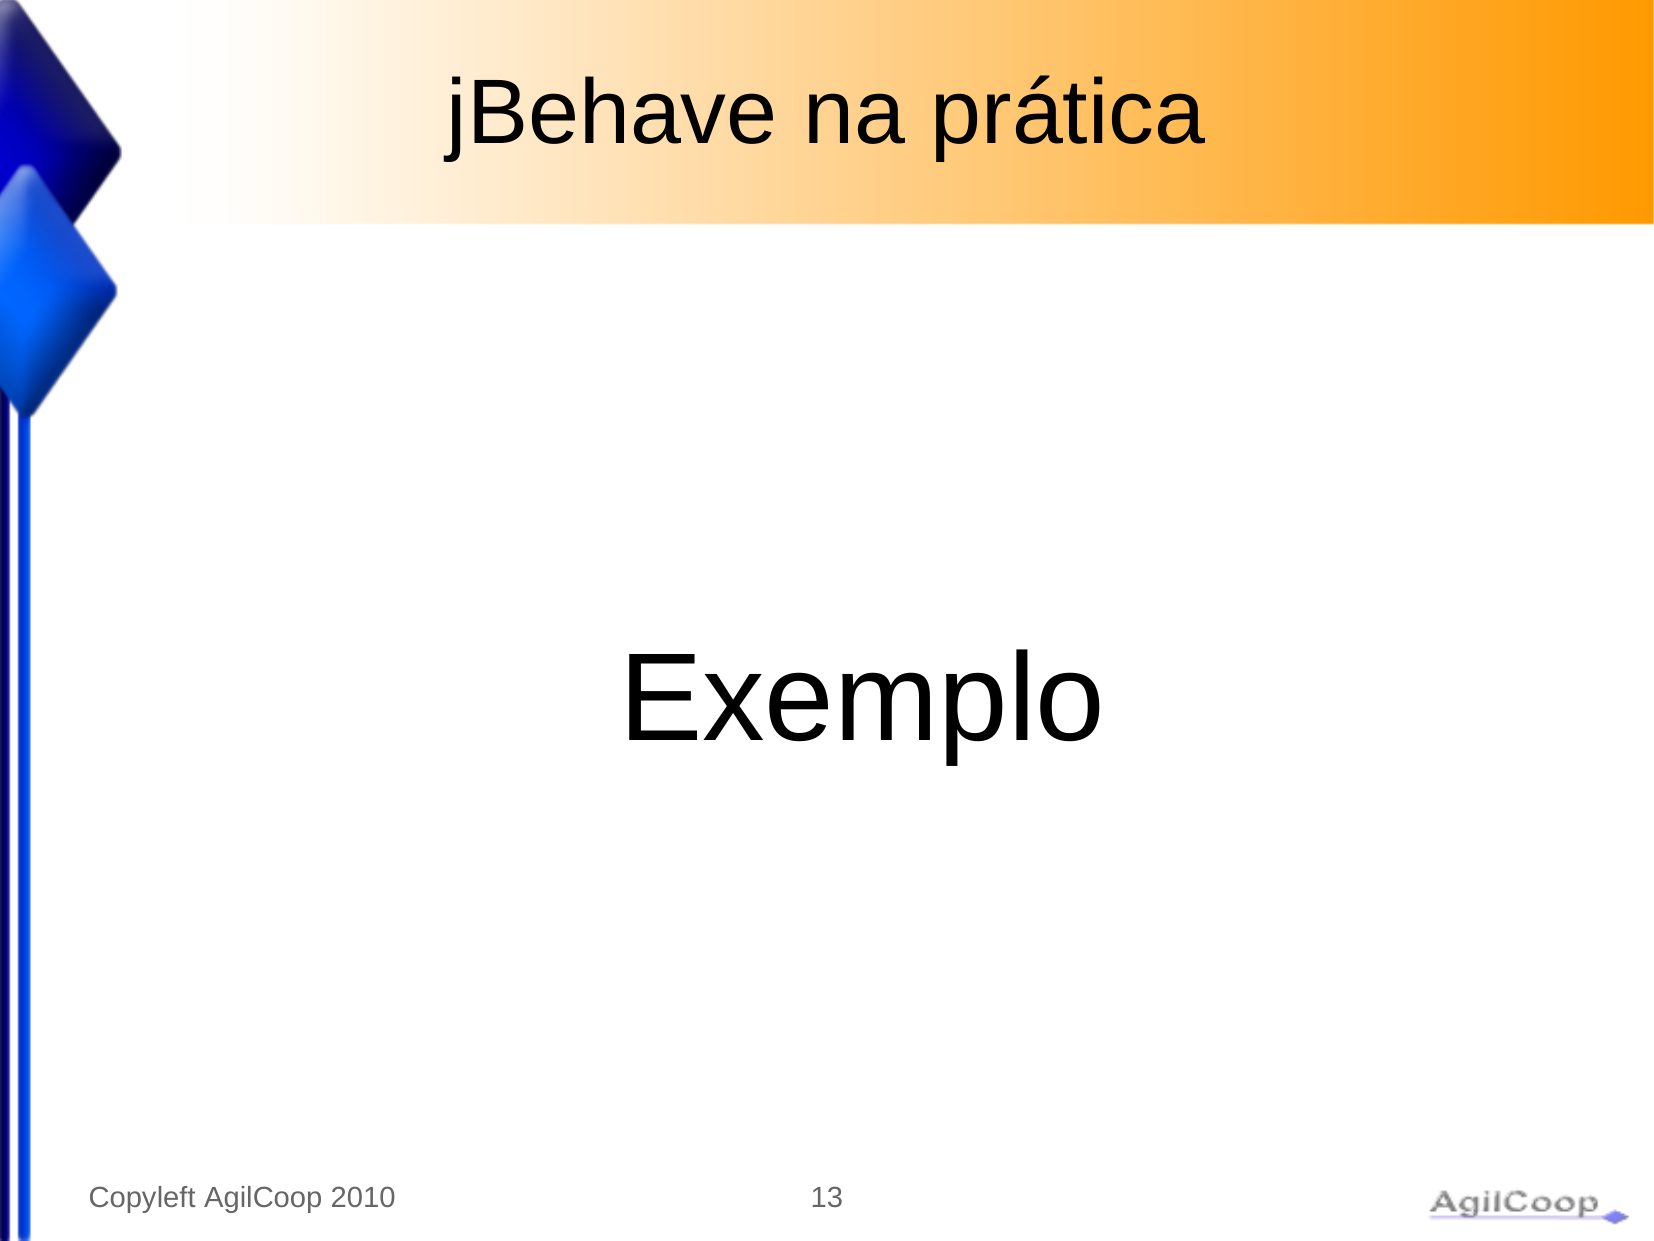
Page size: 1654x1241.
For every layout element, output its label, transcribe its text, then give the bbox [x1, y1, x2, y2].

picture [0, 0, 1654, 1241]
title jBehave na prática [82, 8, 1571, 216]
subtitle Exemplo [118, 279, 1607, 1115]
